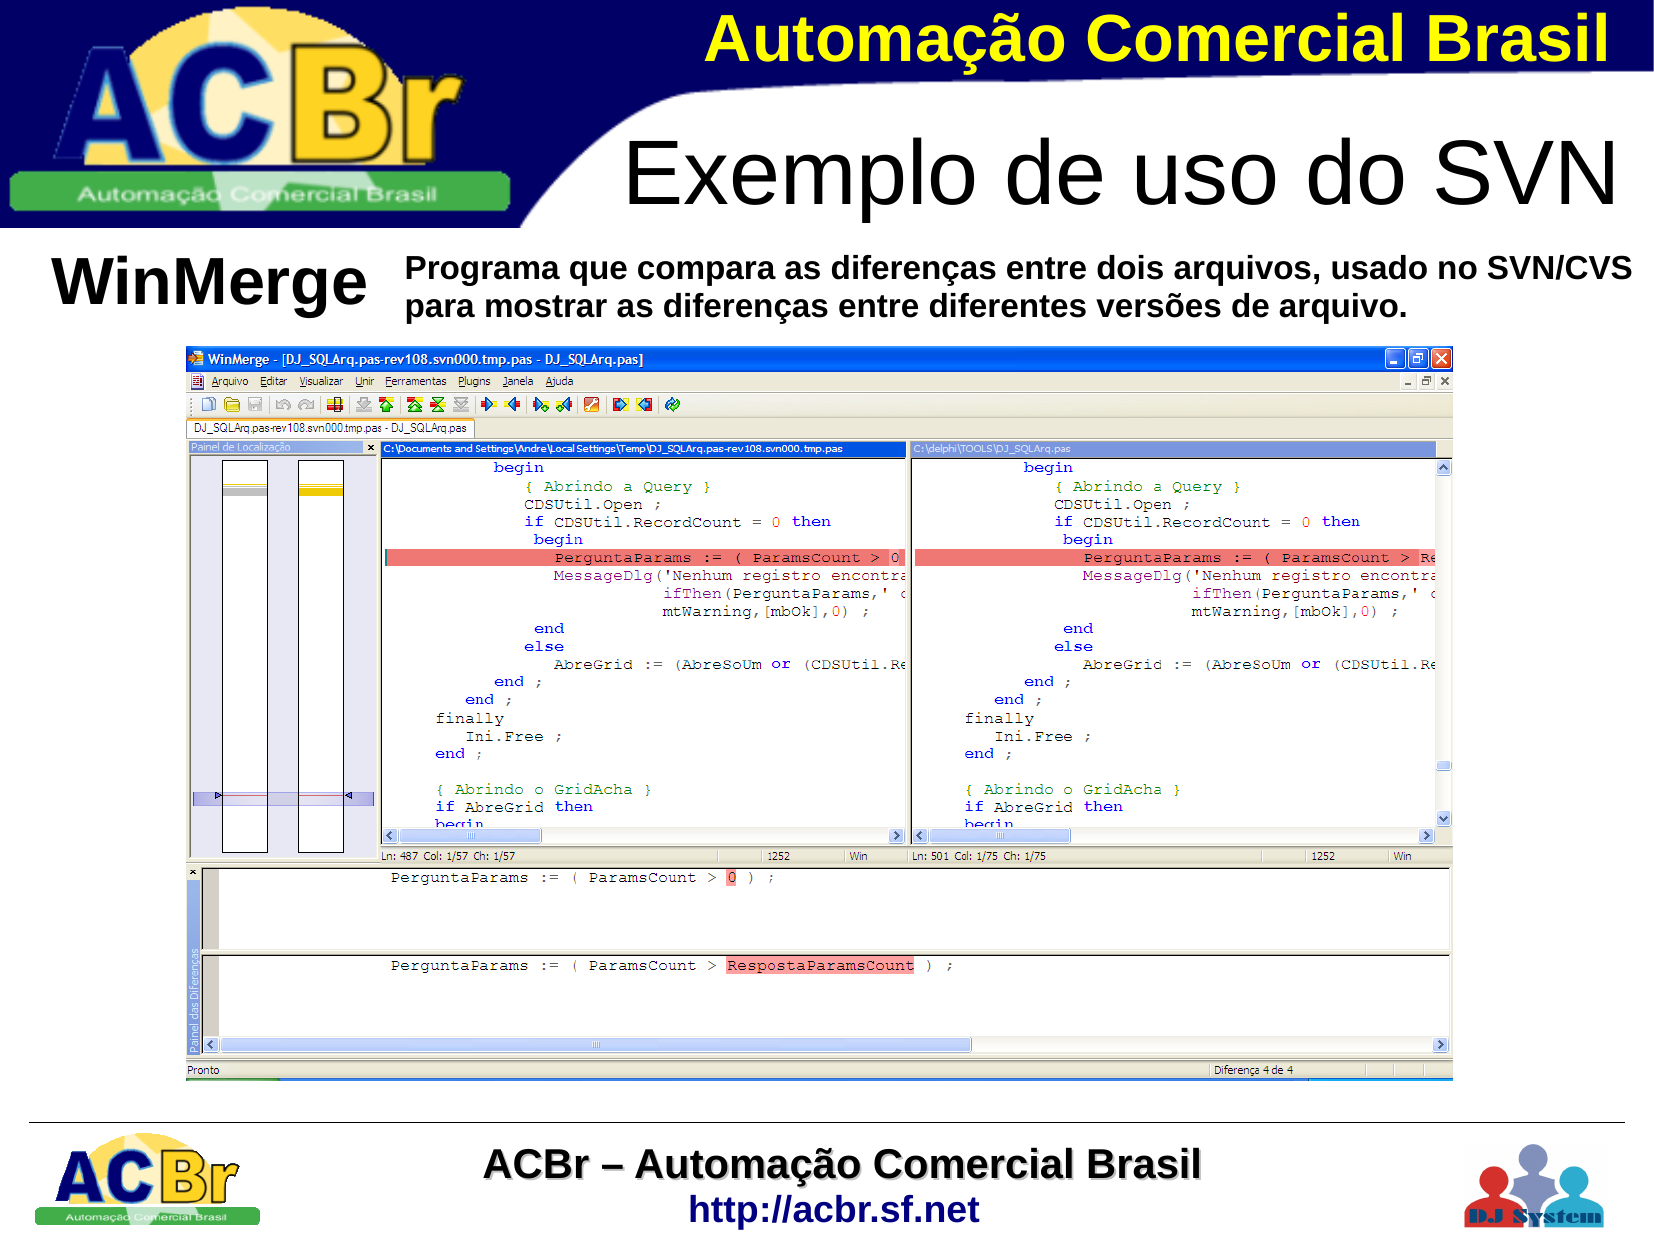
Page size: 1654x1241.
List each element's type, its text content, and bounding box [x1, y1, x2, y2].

text_box Programa que compara as diferenças entre dois arquivos, usado no SVN/CVS para mostrar as diferenças entre diferentes versões de arquivo. [389, 242, 1654, 335]
picture [33, 1131, 261, 1228]
picture [0, 0, 1654, 228]
picture [186, 346, 1453, 1081]
text_box WinMerge [36, 236, 384, 326]
picture [1463, 1144, 1607, 1229]
title Exemplo de uso do SVN [620, 121, 1625, 224]
